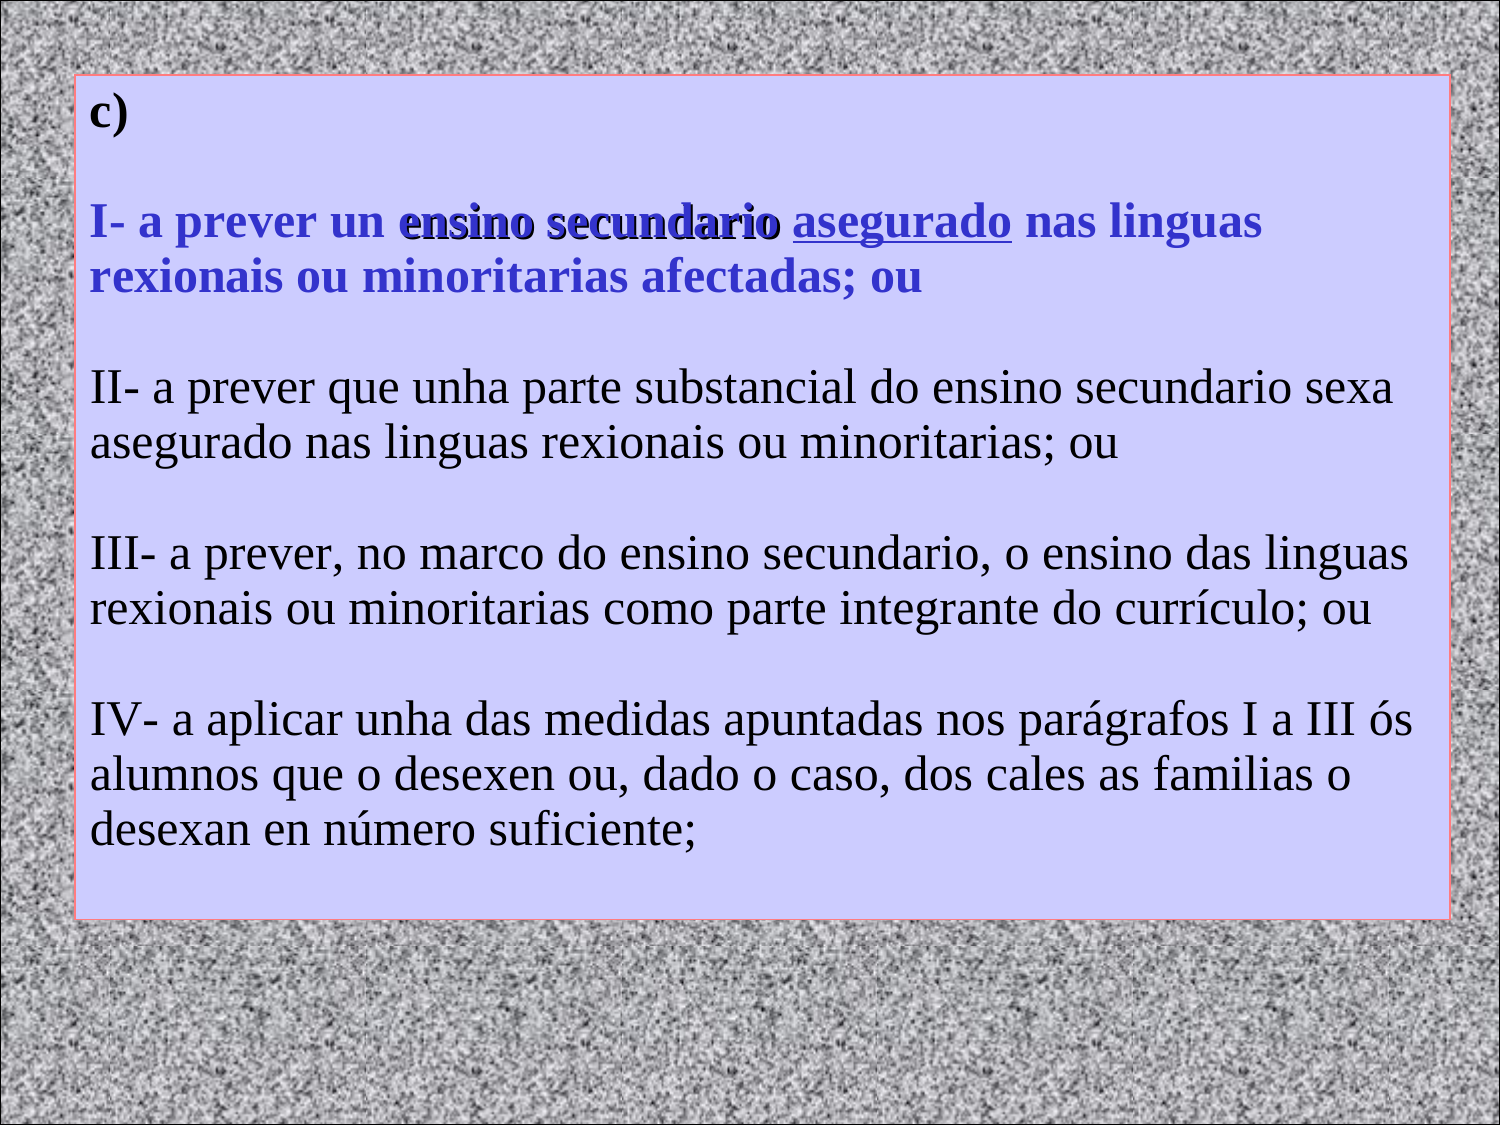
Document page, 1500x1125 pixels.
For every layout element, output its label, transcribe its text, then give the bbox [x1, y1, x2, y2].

text_box c) I- a prever un ensino secundario asegurado nas linguas rexionais ou minoritarias afectadas; ou II- a prever que unha parte substancial do ensino secundario sexa asegurado nas linguas rexionais ou minoritarias; ou III- a prever, no marco do ensino secundario, o ensino das linguas rexionais ou minoritarias como parte integrante do currículo; ou IV- a aplicar unha das medidas apuntadas nos parágrafos I a III ós alumnos que o desexen ou, dado o caso, dos cales as familias o desexan en número suficiente; [74, 74, 1450, 920]
text_box [0, 0, 1500, 1125]
